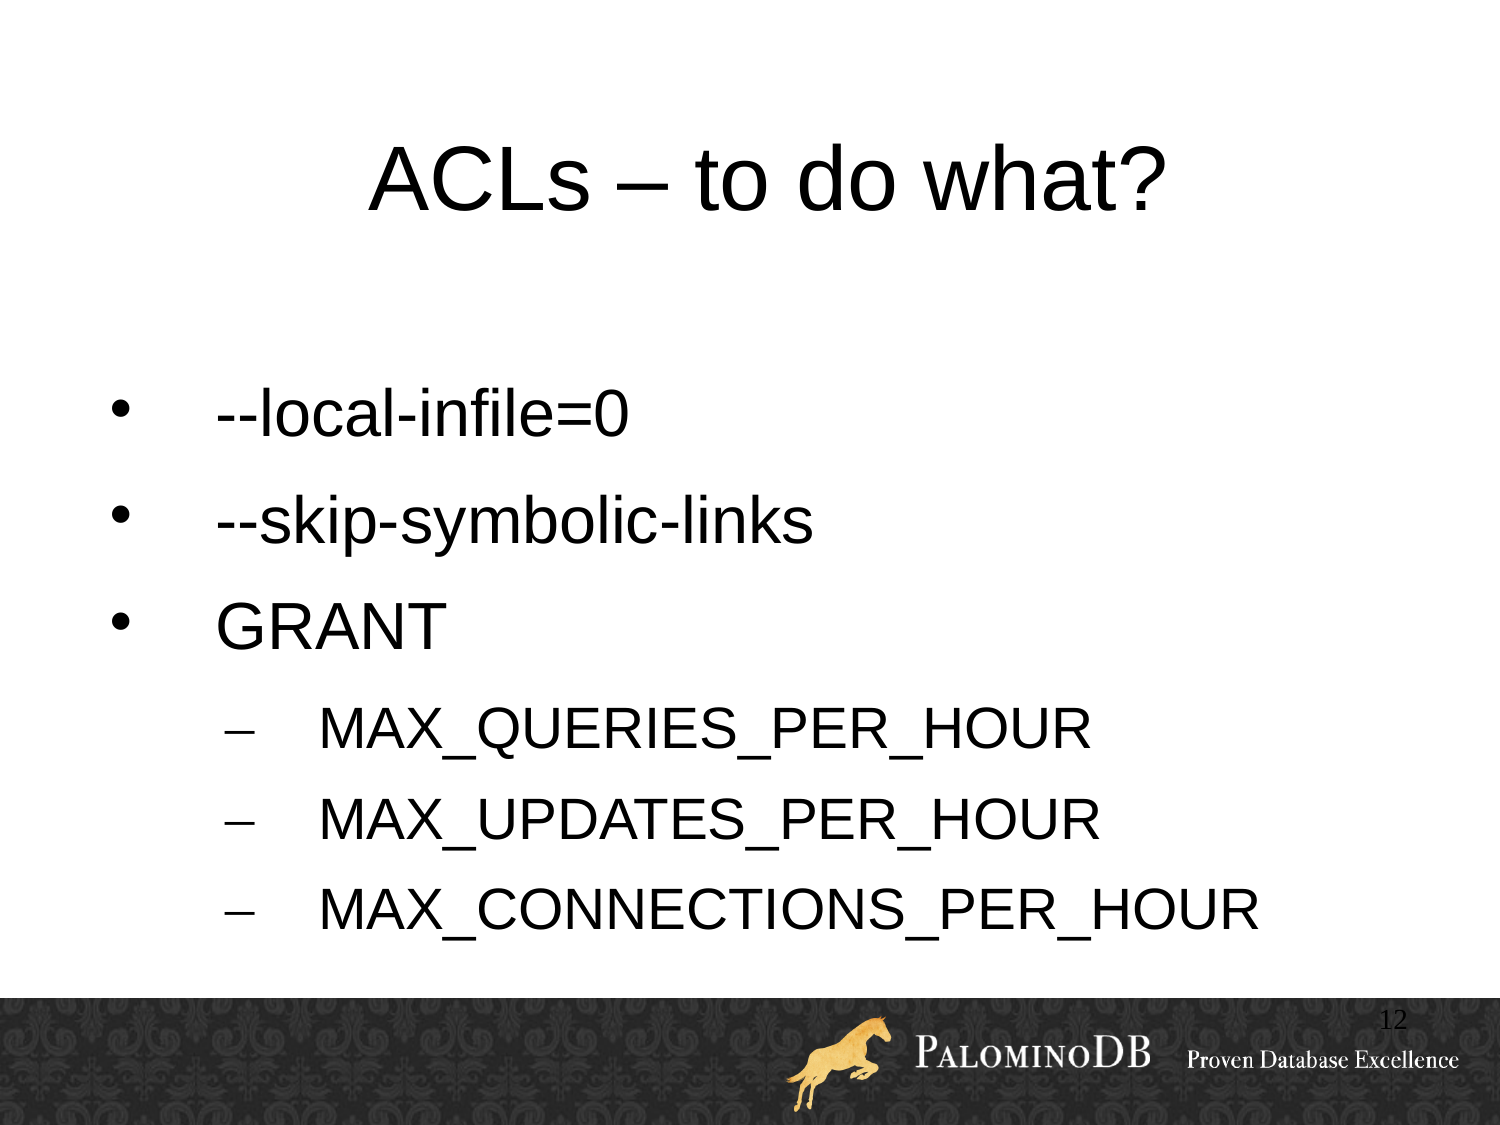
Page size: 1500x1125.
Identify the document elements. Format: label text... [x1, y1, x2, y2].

title ACLs – to do what? [127, 82, 1409, 263]
picture [0, 998, 1500, 1125]
list --local-infile=0 --skip-symbolic-links GRANT MAX_QUERIES_PER_HOUR MAX_UPDATES_PER_HOUR MAX_CONNECTIONS_PER_HOUR [74, 263, 1425, 1006]
